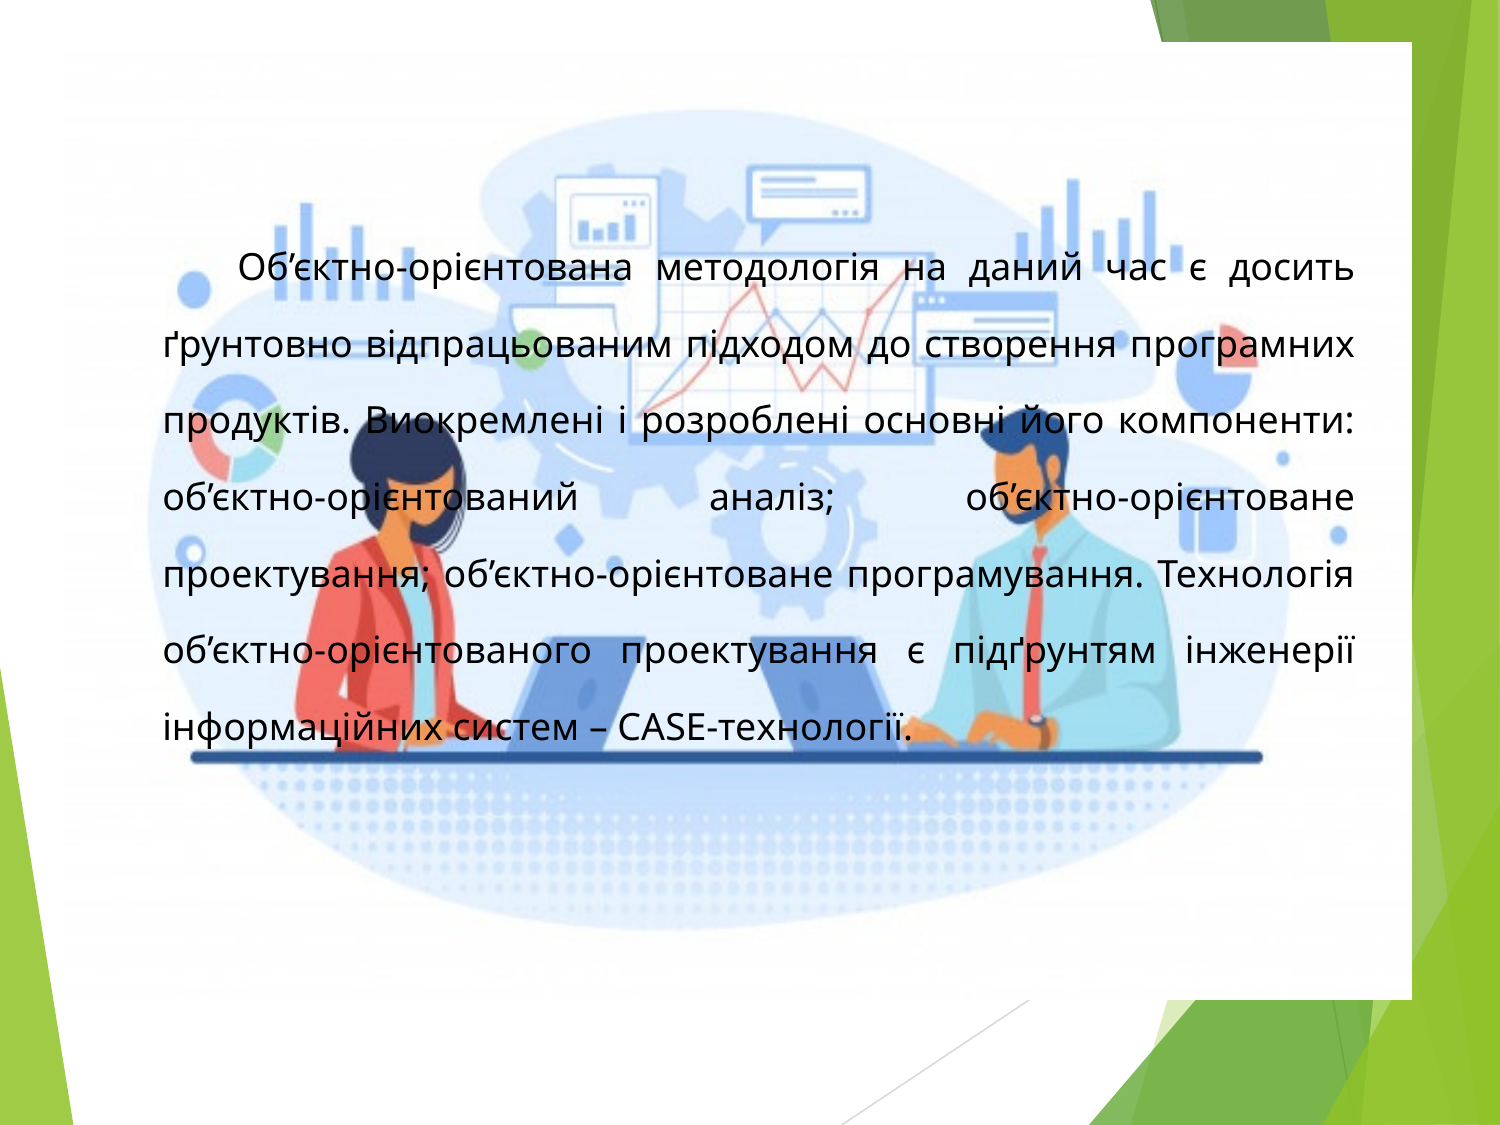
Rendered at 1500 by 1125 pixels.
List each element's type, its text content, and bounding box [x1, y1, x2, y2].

text_box Об’єктно-орієнтована методологія на даний час є досить ґрунтовно відпрацьованим підходом до створення програмних продуктів. Виокремлені і розроблені основні його компоненти: об’єктно-орієнтований аналіз; об’єктно-орієнтоване проектування; об’єктно-орієнтоване програмування. Технологія об’єктно-орієнтованого проектування є підґрунтям інженерії інформа­ційних систем – САSЕ-технології. [147, 208, 1376, 836]
picture [64, 42, 1412, 1000]
